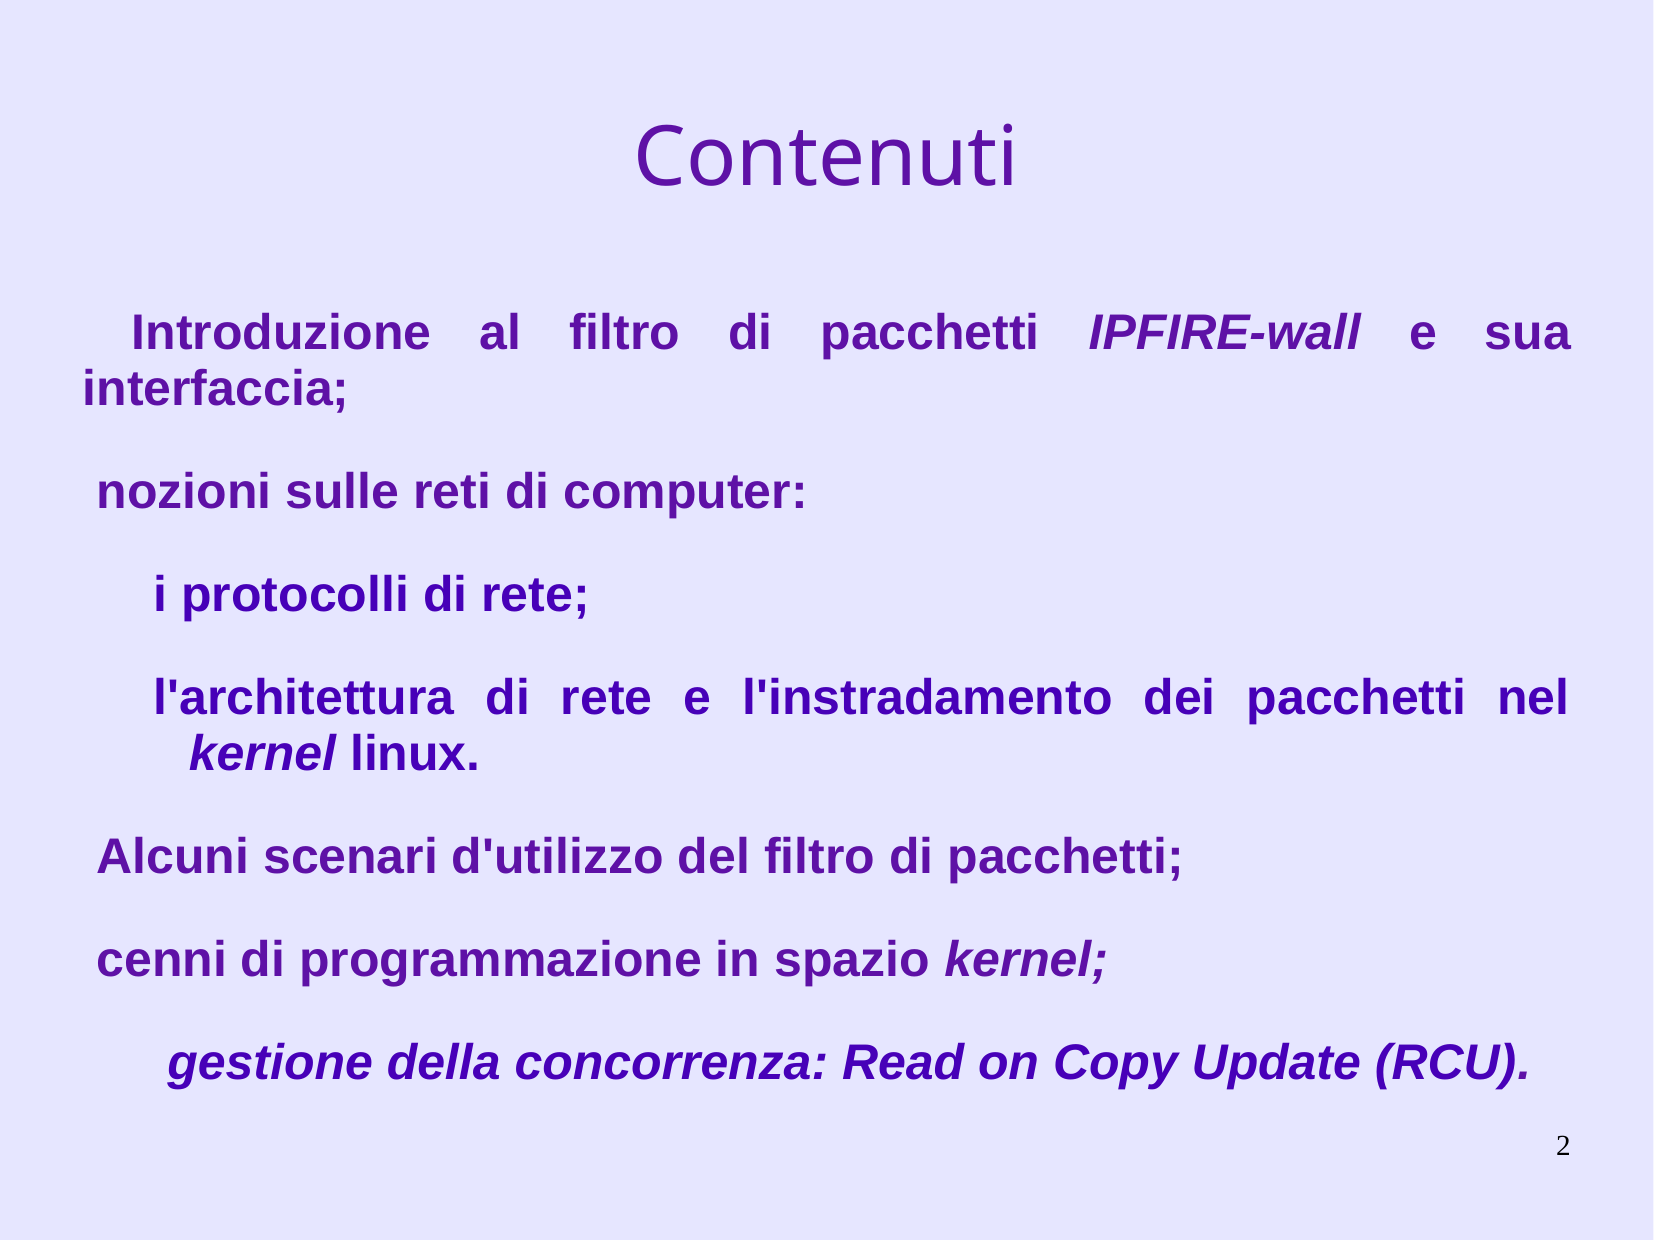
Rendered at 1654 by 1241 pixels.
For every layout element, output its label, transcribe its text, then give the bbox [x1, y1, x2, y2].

subtitle Introduzione al filtro di pacchetti IPFIRE-wall e sua interfaccia; nozioni sulle reti di computer: i protocolli di rete; l'architettura di rete e l'instradamento dei pacchetti nel kernel linux. Alcuni scenari d'utilizzo del filtro di pacchetti; cenni di programmazione in spazio kernel; gestione della concorrenza: Read on Copy Update (RCU). [82, 297, 1571, 1093]
title Contenuti [82, 49, 1571, 257]
